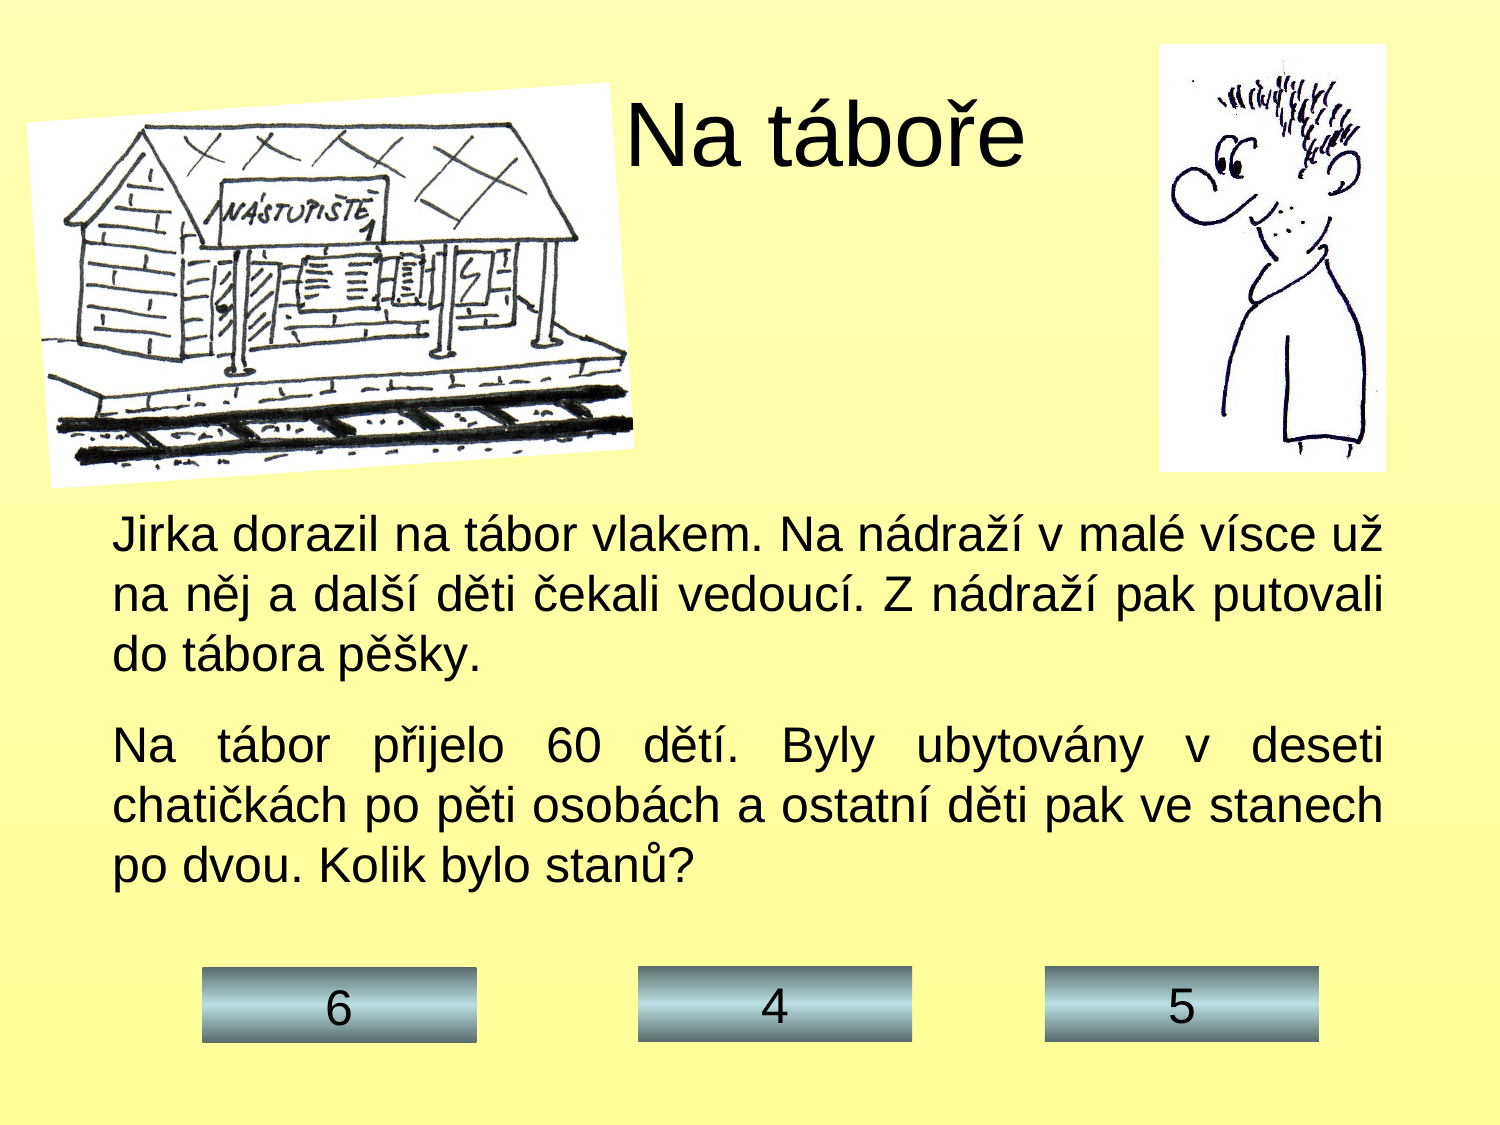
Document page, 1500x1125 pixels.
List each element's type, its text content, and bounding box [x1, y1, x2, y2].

title Na táboře [564, 36, 1089, 224]
picture [26, 85, 634, 488]
text_box 4 [638, 966, 913, 1042]
text_box 5 [1044, 966, 1319, 1042]
picture [1159, 44, 1386, 472]
text_box Jirka dorazil na tábor vlakem. Na nádraží v malé vísce už na něj a další děti čekali vedoucí. Z nádraží pak putovali do tábora pěšky. Na tábor přijelo 60 dětí. Byly ubytovány v deseti chatičkách po pěti osobách a ostatní děti pak ve stanech po dvou. Kolik bylo stanů? [97, 493, 1401, 901]
text_box 6 [202, 967, 477, 1043]
